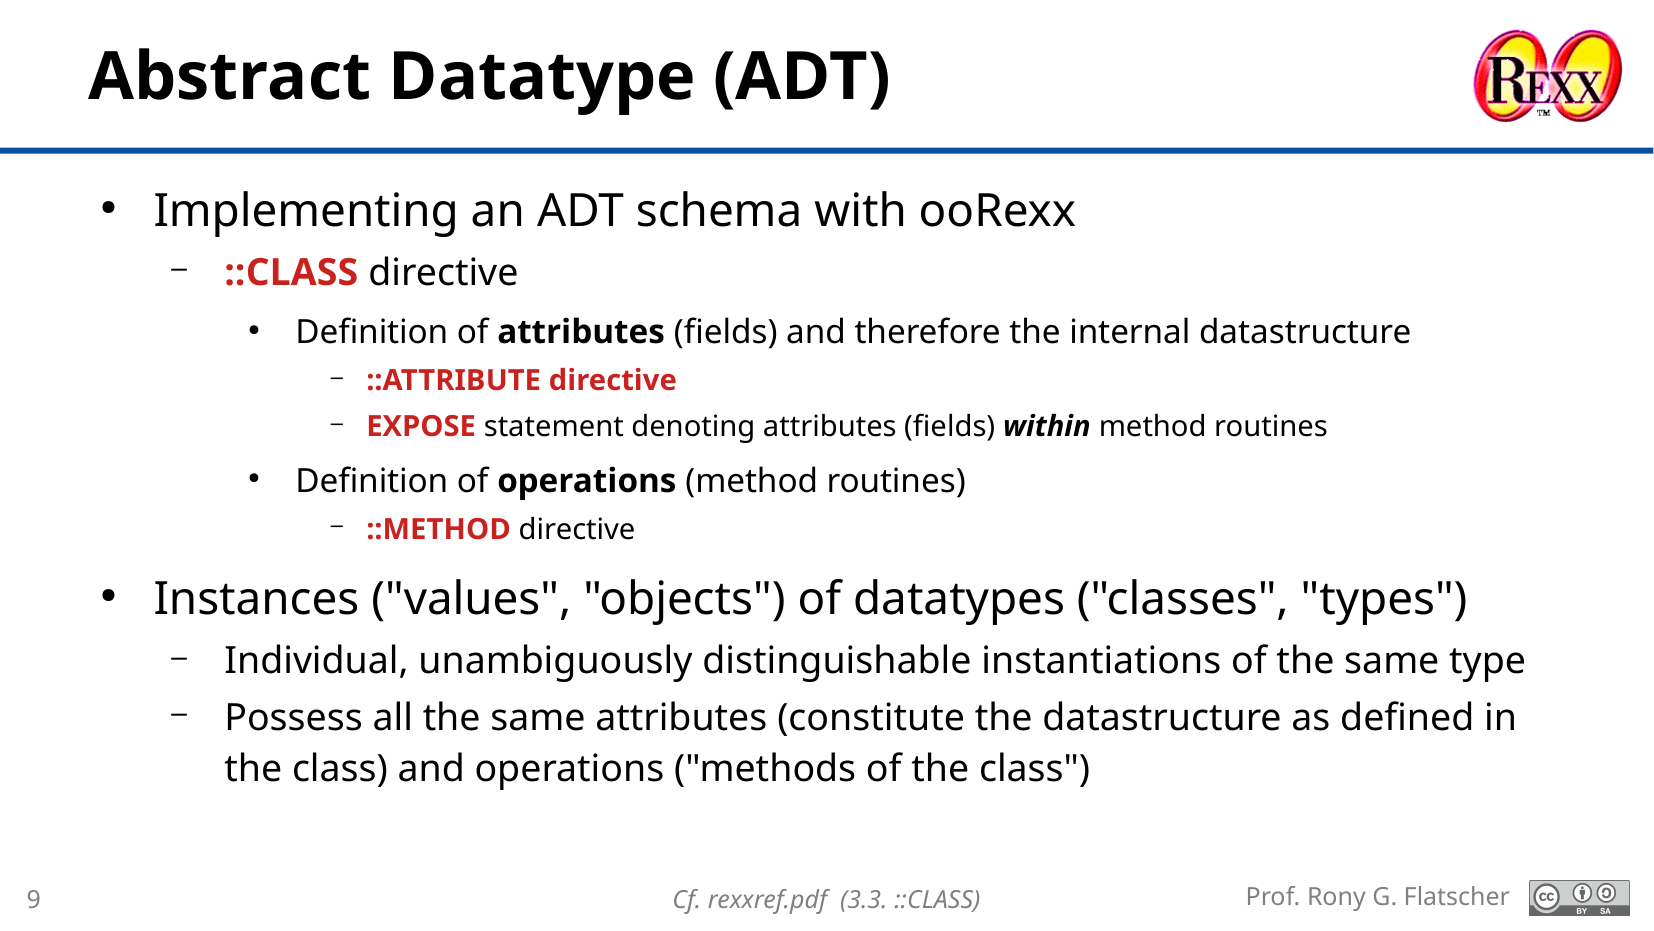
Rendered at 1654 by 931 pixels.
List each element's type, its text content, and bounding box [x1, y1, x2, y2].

list Implementing an ADT schema with ooRexx ::CLASS directive Definition of attributes (fields) and therefore the internal datastructure ::ATTRIBUTE directive EXPOSE statement denoting attributes (fields) within method routines Definition of operations (method routines) ::METHOD directive Instances ("values", "objects") of datatypes ("classes", "types") Individual, unambiguously distinguishable instantiations of the same type Possess all the same attributes (constitute the datastructure as defined in the class) and operations ("methods of the class") [82, 177, 1571, 857]
title Abstract Datatype (ADT) [29, 0, 1654, 148]
text_box Cf. rexxref.pdf (3.3. ::CLASS) [0, 874, 1654, 922]
